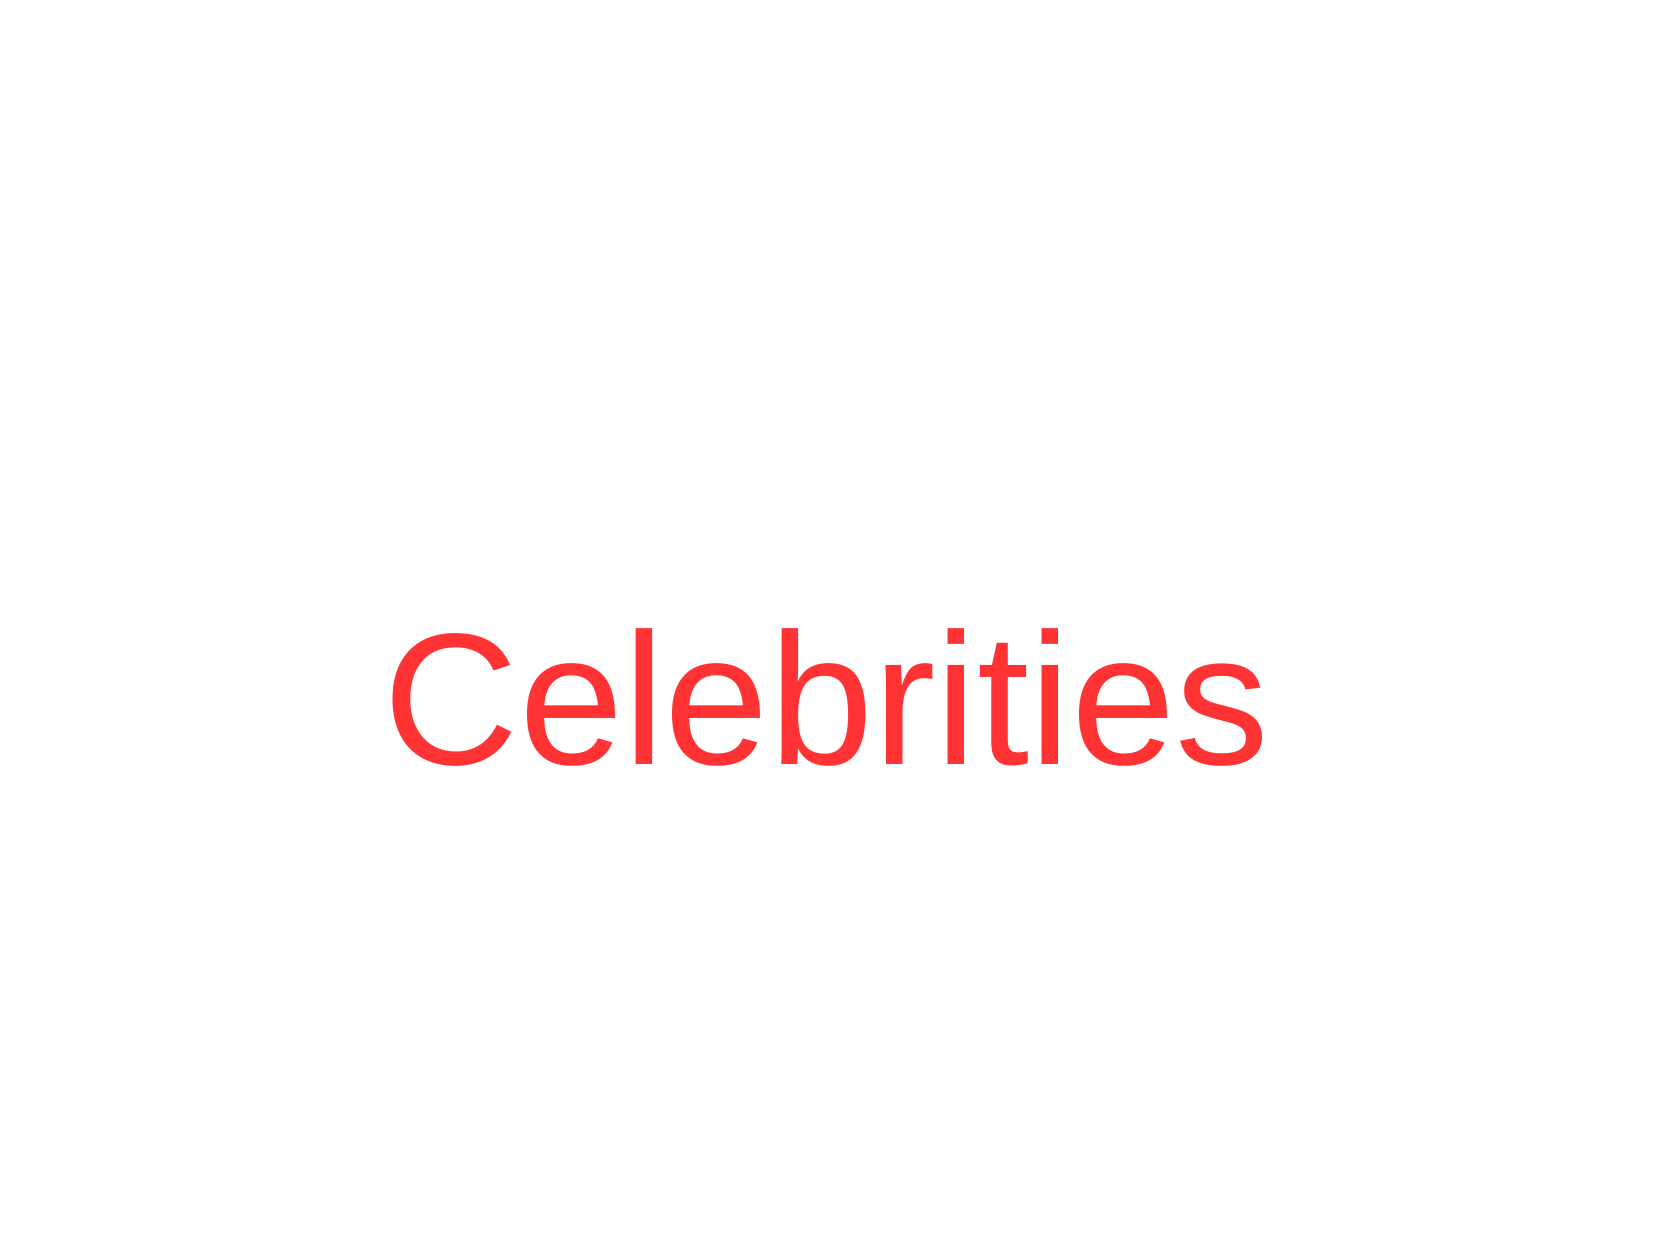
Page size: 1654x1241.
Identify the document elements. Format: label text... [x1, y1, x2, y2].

subtitle Celebrities [82, 290, 1571, 1109]
